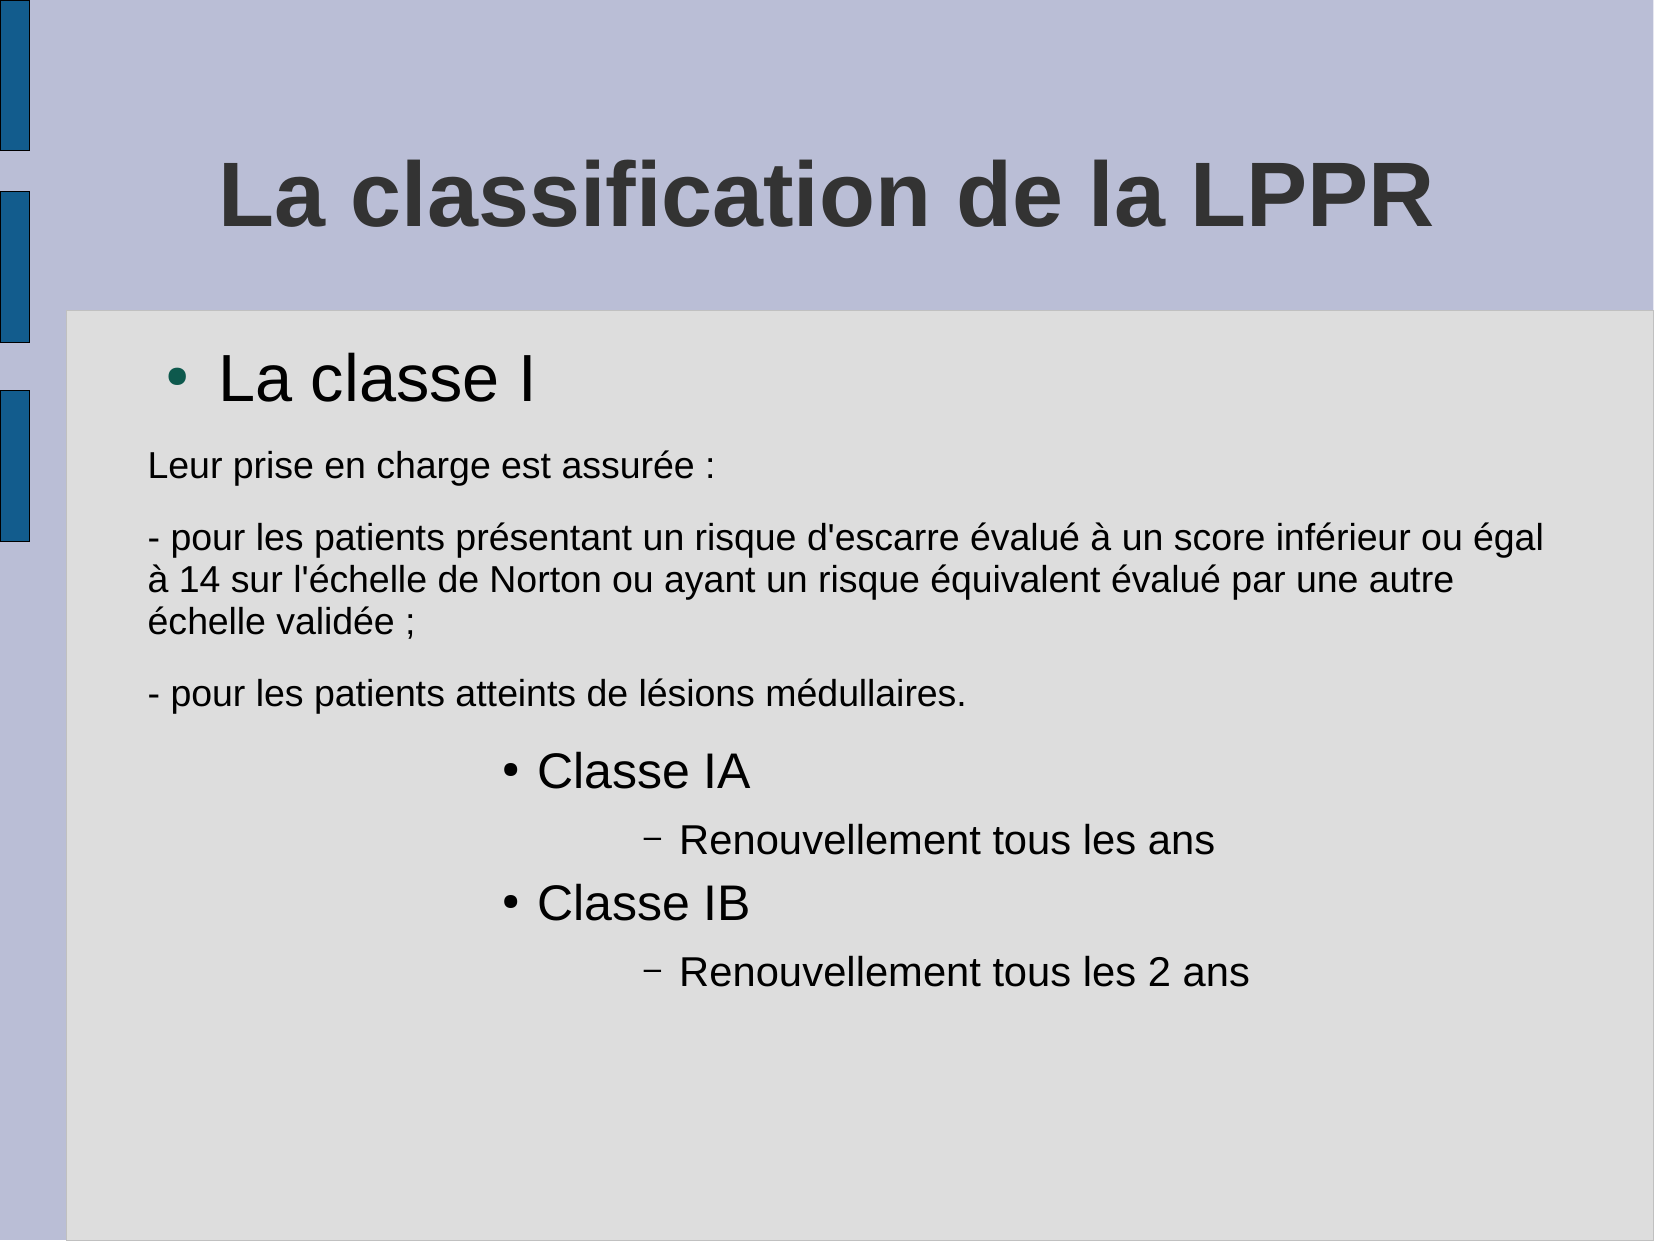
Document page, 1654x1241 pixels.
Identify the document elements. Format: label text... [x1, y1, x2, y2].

list La classe I Leur prise en charge est assurée : - pour les patients présentant un risque d'escarre évalué à un score inférieur ou égal à 14 sur l'échelle de Norton ou ayant un risque équivalent évalué par une autre échelle validée ; - pour les patients atteints de lésions médullaires. Classe IA Renouvellement tous les ans Classe IB Renouvellement tous les 2 ans [147, 340, 1560, 1188]
title La classification de la LPPR [121, 91, 1534, 299]
